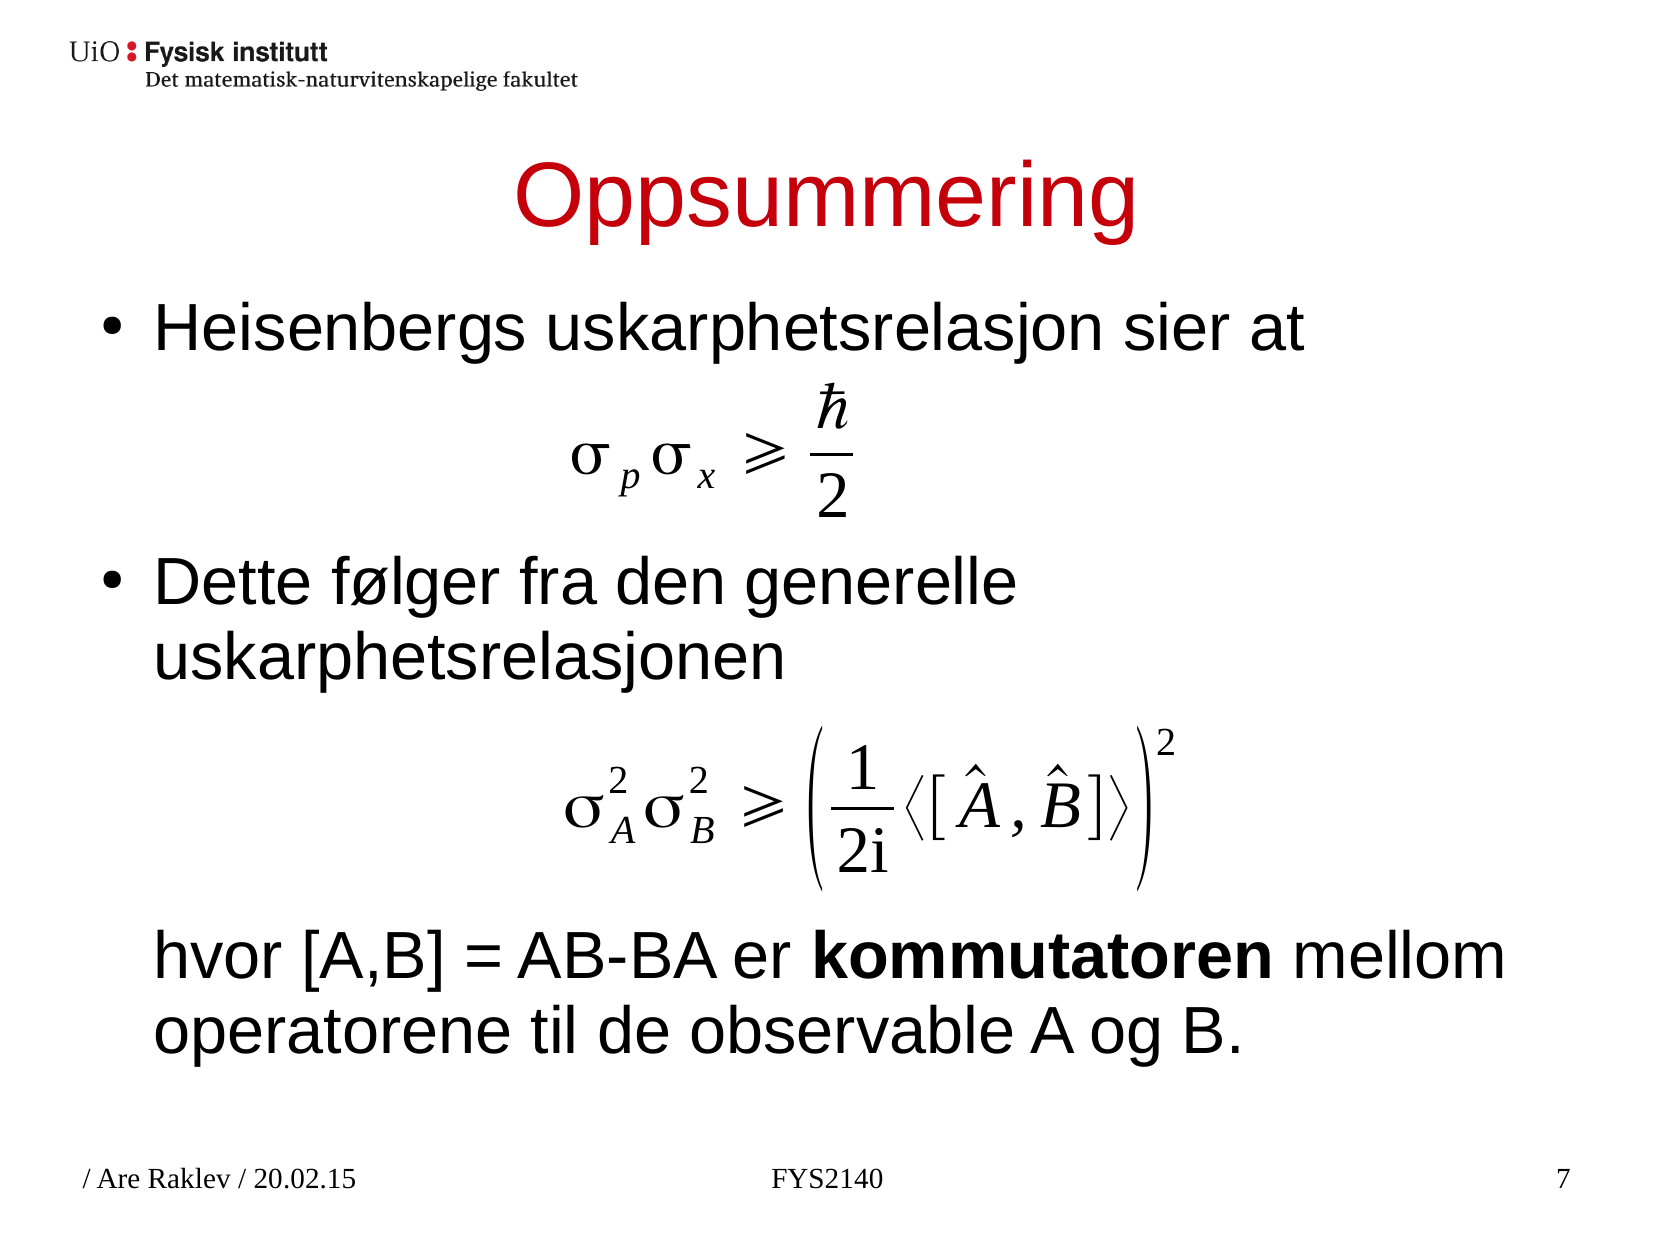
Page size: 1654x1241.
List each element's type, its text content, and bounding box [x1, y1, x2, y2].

list Heisenbergs uskarphetsrelasjon sier at Dette følger fra den generelle uskarphetsrelasjonen hvor [A,B] = AB-BA er kommutatoren mellom operatorene til de observable A og B. [82, 290, 1576, 1094]
title Oppsummering [82, 90, 1571, 290]
chart [556, 720, 1182, 896]
picture [68, 37, 581, 93]
chart [562, 367, 863, 533]
